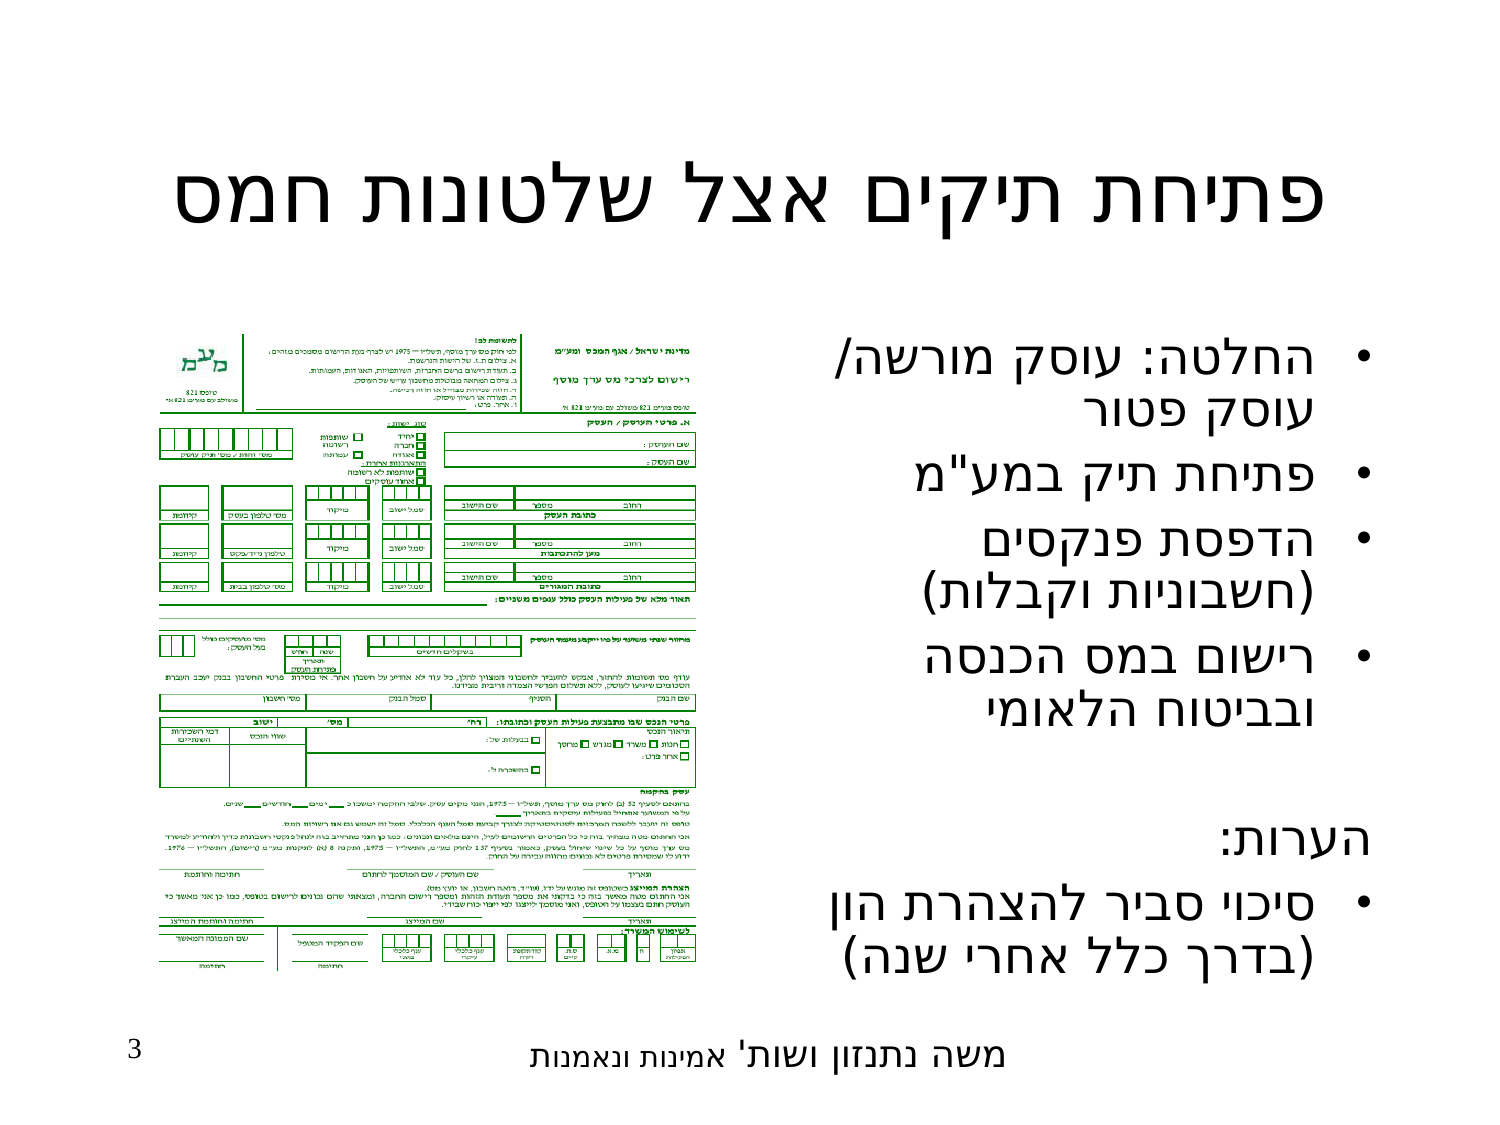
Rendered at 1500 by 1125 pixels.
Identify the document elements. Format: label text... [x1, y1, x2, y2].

title פתיחת תיקים אצל שלטונות חמס [112, 99, 1388, 288]
list החלטה: עוסק מורשה/ עוסק פטור פתיחת תיק במע"מ הדפסת פנקסים (חשבוניות וקבלות) רישום במס הכנסה ובביטוח הלאומי הערות: סיכוי סביר להצהרת הון (בדרך כלל אחרי שנה) [762, 324, 1388, 1001]
picture [112, 324, 738, 1000]
